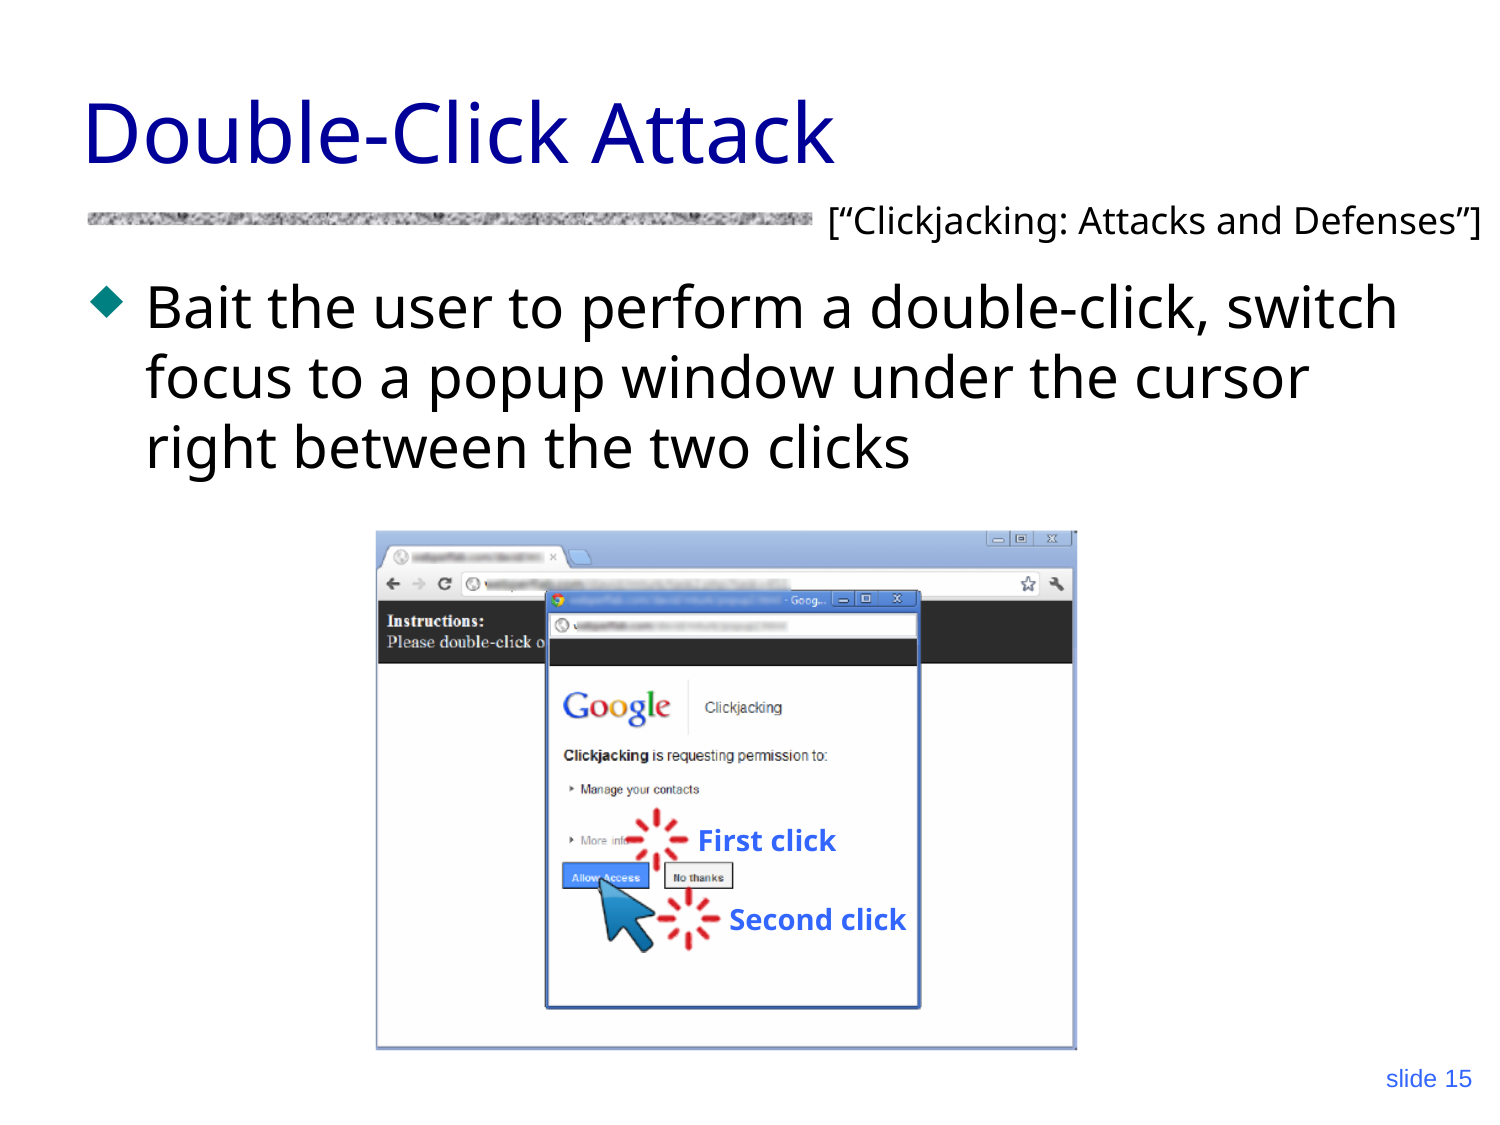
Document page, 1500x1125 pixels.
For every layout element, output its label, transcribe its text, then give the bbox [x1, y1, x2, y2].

picture [87, 212, 812, 226]
text_box Second click [714, 893, 940, 945]
picture [371, 527, 1081, 1056]
text_box [“Clickjacking: Attacks and Defenses”] [812, 189, 1498, 250]
text_box slide <number> [1174, 1025, 1488, 1101]
text_box First click [683, 814, 888, 865]
text_box Double-Click Attack [66, 37, 1342, 188]
text_box Bait the user to perform a double-click, switch focus to a popup window under the cursor right between the two clicks [74, 262, 1417, 994]
